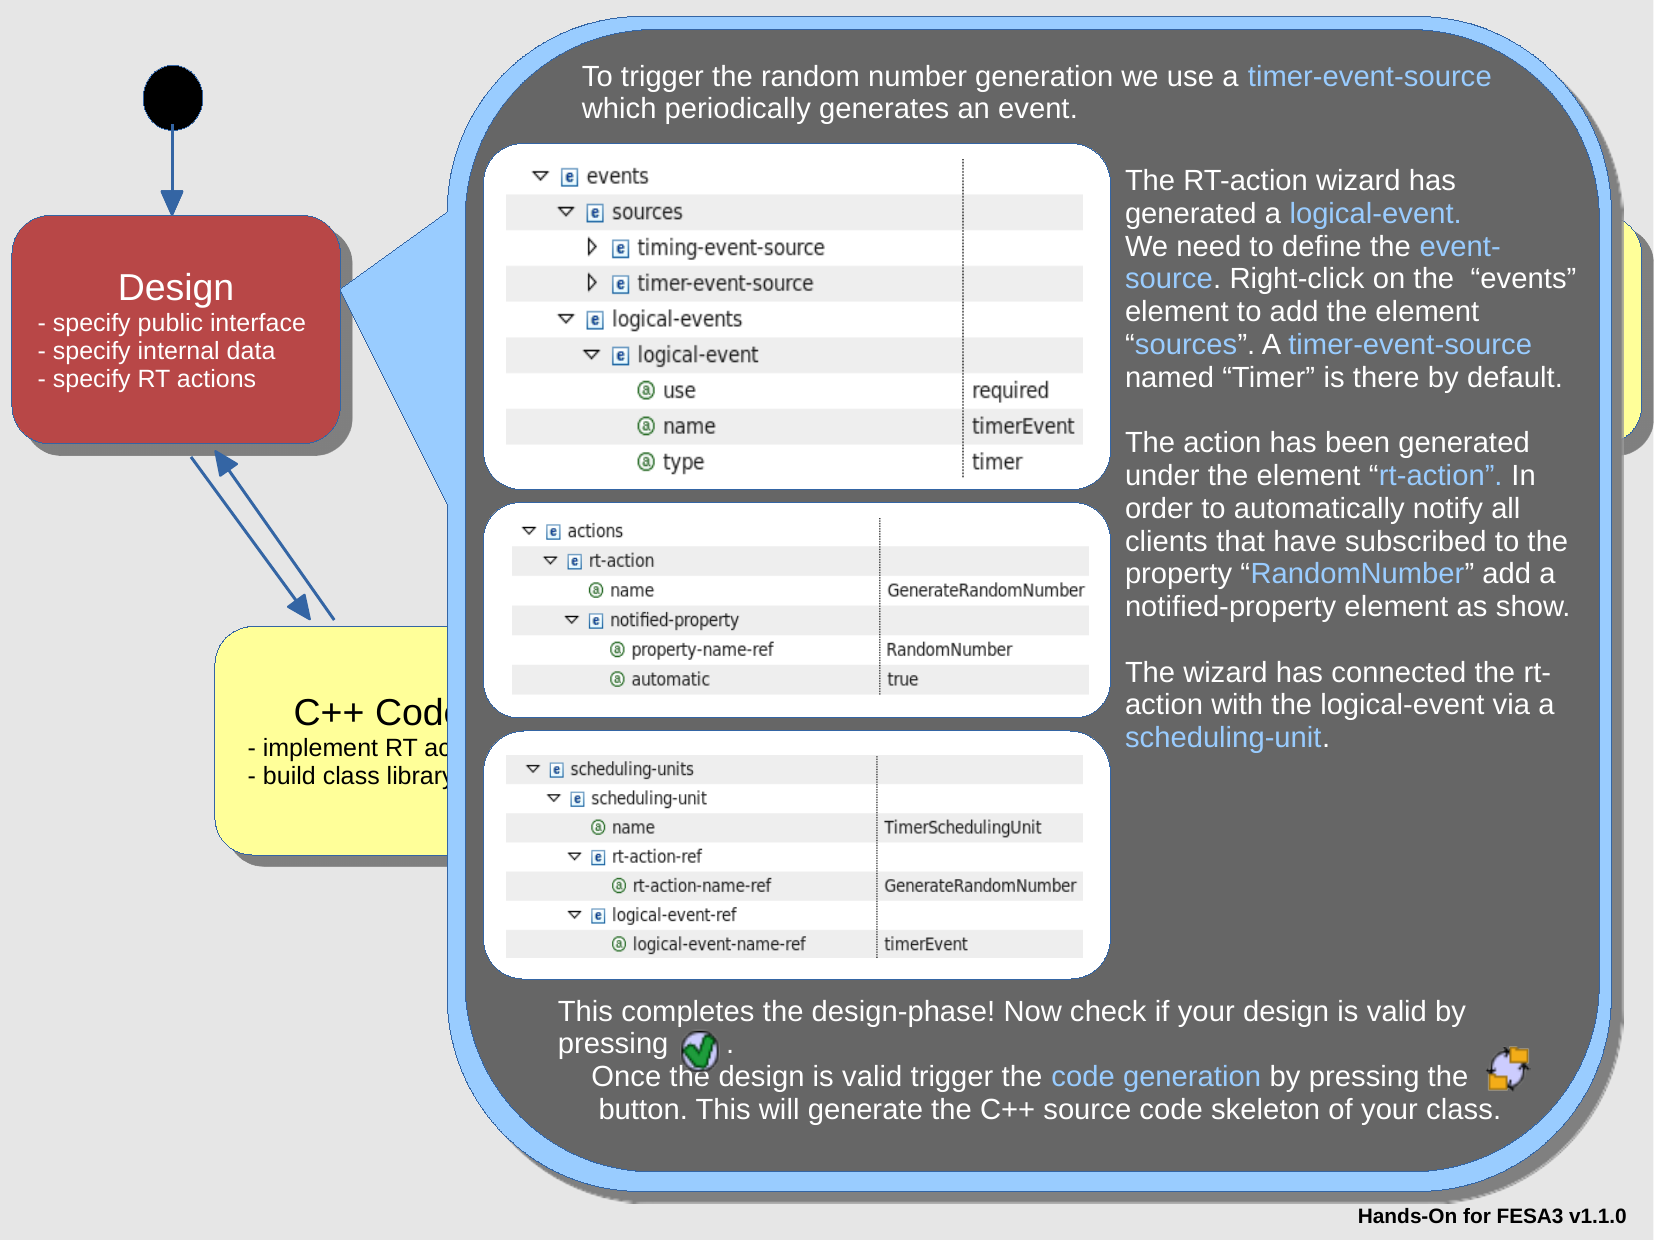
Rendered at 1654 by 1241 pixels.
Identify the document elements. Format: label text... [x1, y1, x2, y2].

picture [675, 1024, 726, 1080]
text_box Design - specify public interface - specify internal data - specify RT actions [11, 215, 341, 444]
picture [506, 159, 1083, 479]
text_box [1608, 175, 1612, 1033]
picture [1485, 1045, 1531, 1096]
text_box [1558, 1058, 1602, 1131]
text_box This completes the design-phase! Now check if your design is valid by pressing . Once the design is valid trigger the code generation by pressing the button. This will generate the C++ source code skeleton of your class. [543, 987, 1558, 1149]
picture [506, 755, 1083, 958]
picture [512, 518, 1089, 696]
text_box [340, 16, 1604, 1192]
text_box To trigger the random number generation we use a timer-event-source which periodically generates an event. [567, 52, 1582, 151]
text_box The RT-action wizard has generated a logical-event. We need to define the event-source. Right-click on the “events” element to add the element “sources”. A timer-event-source named “Timer” is there by default. The action has been generated under the element “rt-action”. In order to automatically notify all clients that have subscribed to the property “RandomNumber” add a notified-property element as show. The wizard has connected the rt-action with the logical-event via a scheduling-unit. [1110, 156, 1608, 1058]
